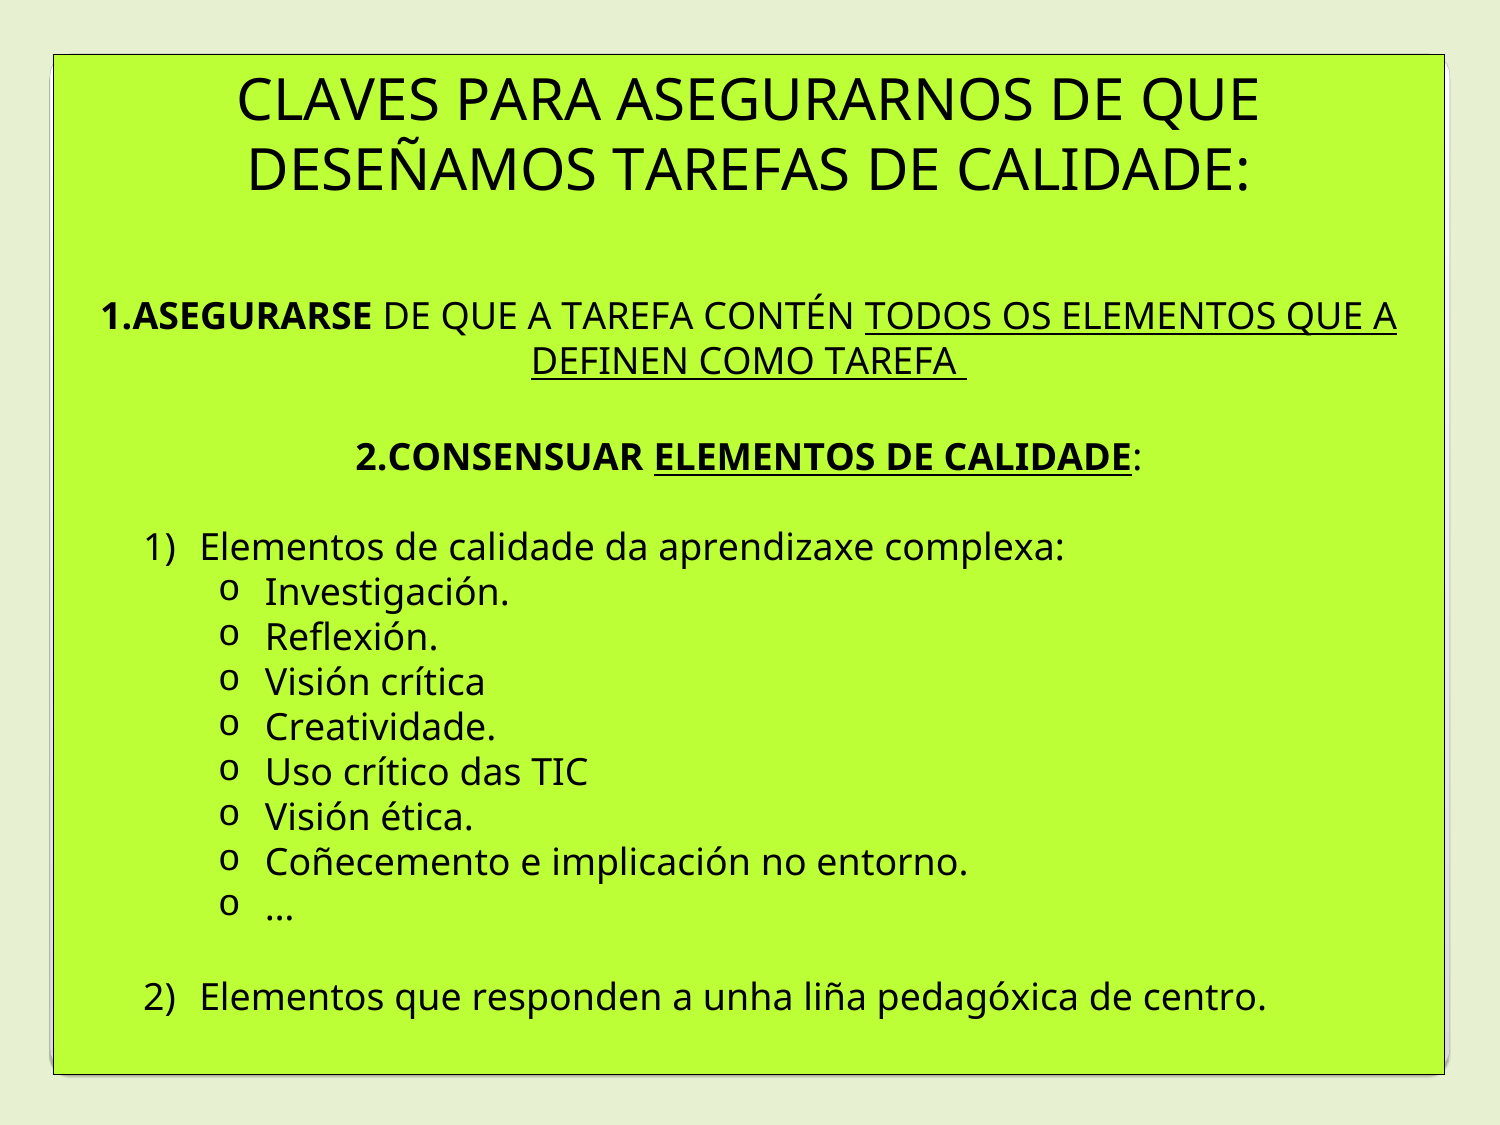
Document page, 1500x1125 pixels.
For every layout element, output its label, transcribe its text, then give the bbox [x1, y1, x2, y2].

table_header CLAVES PARA ASEGURARNOS DE QUE DESEÑAMOS TAREFAS DE CALIDADE: ASEGURARSE DE QUE A TAREFA CONTÉN TODOS OS ELEMENTOS QUE A DEFINEN COMO TAREFA CONSENSUAR ELEMENTOS DE CALIDADE: Elementos de calidade da aprendizaxe complexa: Investigación. Reflexión. Visión crítica Creatividade. Uso crítico das TIC Visión ética. Coñecemento e implicación no entorno. … Elementos que responden a unha liña pedagóxica de centro. [54, 55, 1444, 1074]
